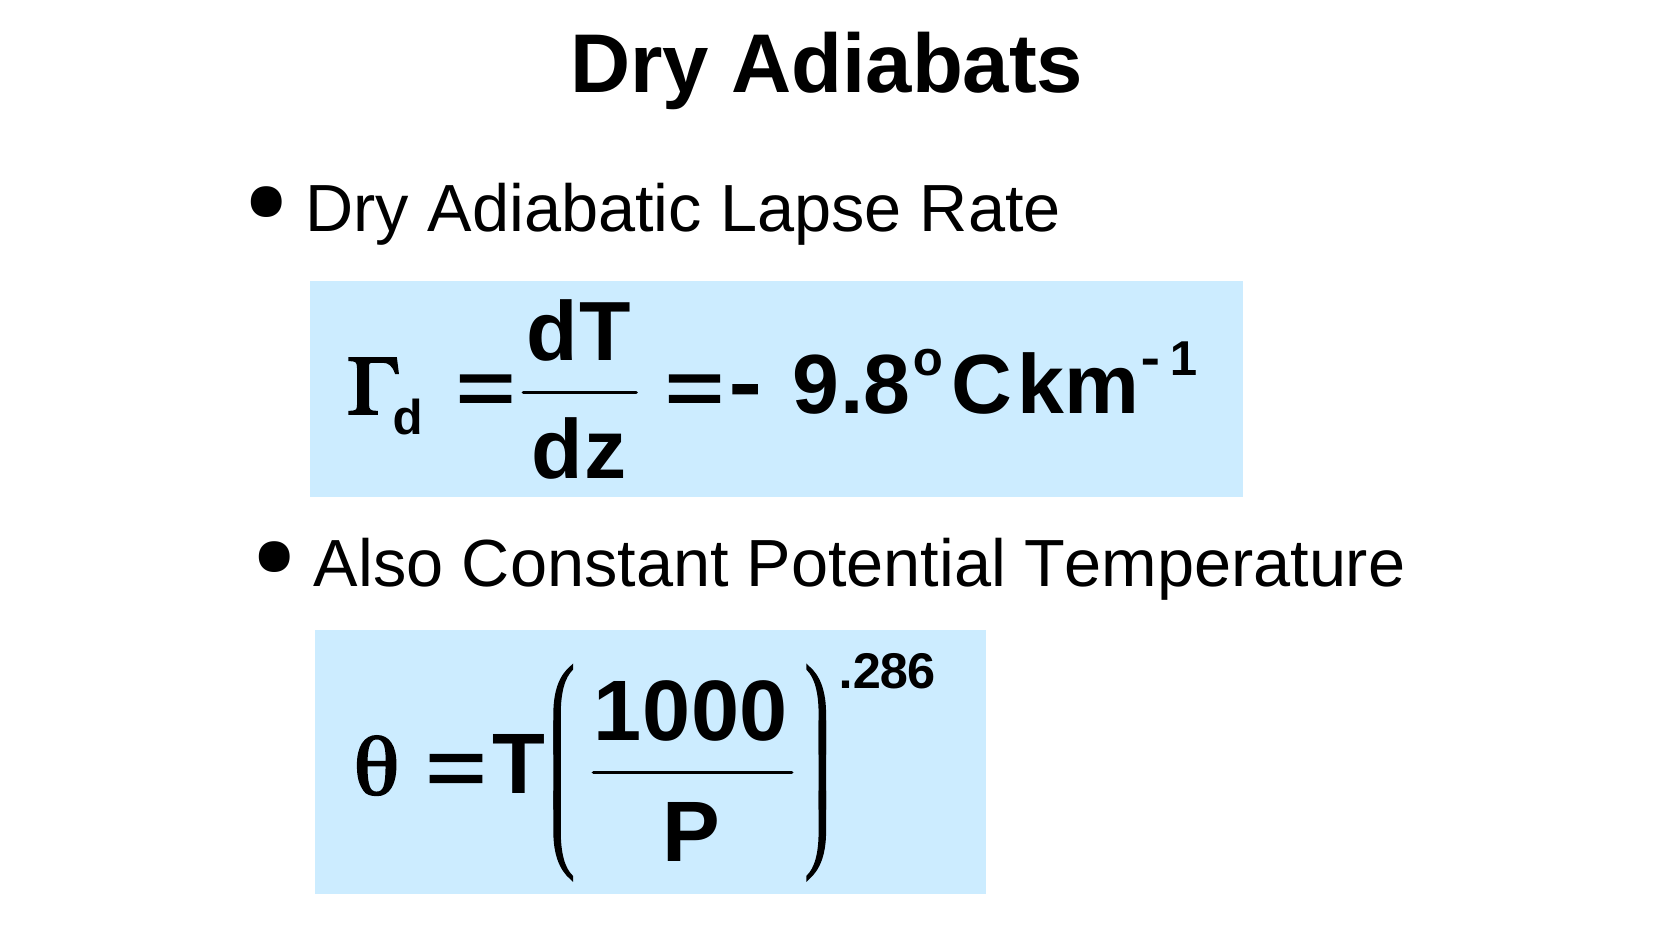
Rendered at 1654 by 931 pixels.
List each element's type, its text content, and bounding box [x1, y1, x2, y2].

text_box Dry Adiabatic Lapse Rate [230, 157, 1093, 253]
text_box Also Constant Potential Temperature [224, 512, 1477, 608]
picture [315, 629, 986, 895]
title Dry Adiabats [0, 5, 1654, 113]
picture [309, 280, 1244, 498]
